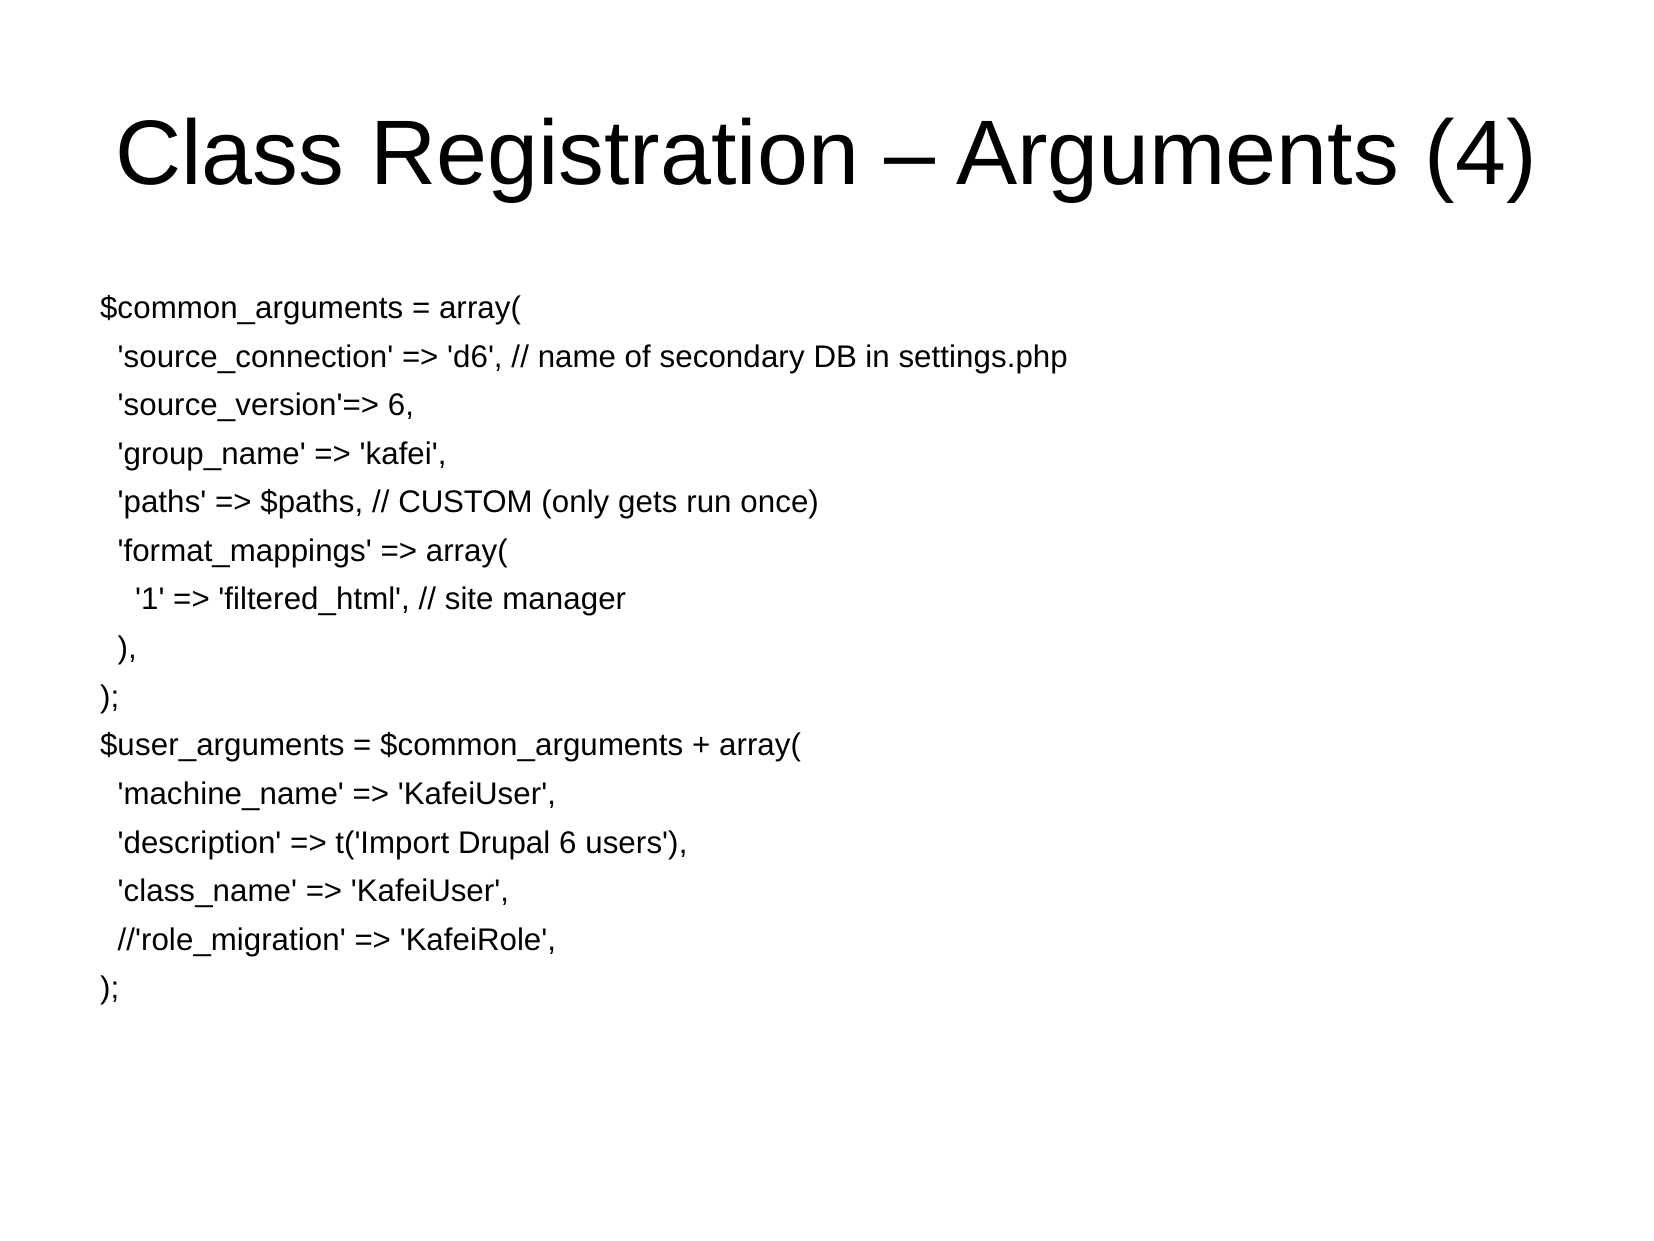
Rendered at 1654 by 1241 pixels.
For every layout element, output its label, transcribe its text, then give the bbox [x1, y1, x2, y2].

title Class Registration – Arguments (4) [82, 49, 1571, 257]
list $common_arguments = array( 'source_connection' => 'd6', // name of secondary DB in settings.php 'source_version'=> 6, 'group_name' => 'kafei', 'paths' => $paths, // CUSTOM (only gets run once) 'format_mappings' => array( '1' => 'filtered_html', // site manager ), ); $user_arguments = $common_arguments + array( 'machine_name' => 'KafeiUser', 'description' => t('Import Drupal 6 users'), 'class_name' => 'KafeiUser', //'role_migration' => 'KafeiRole', ); [82, 290, 1538, 1010]
